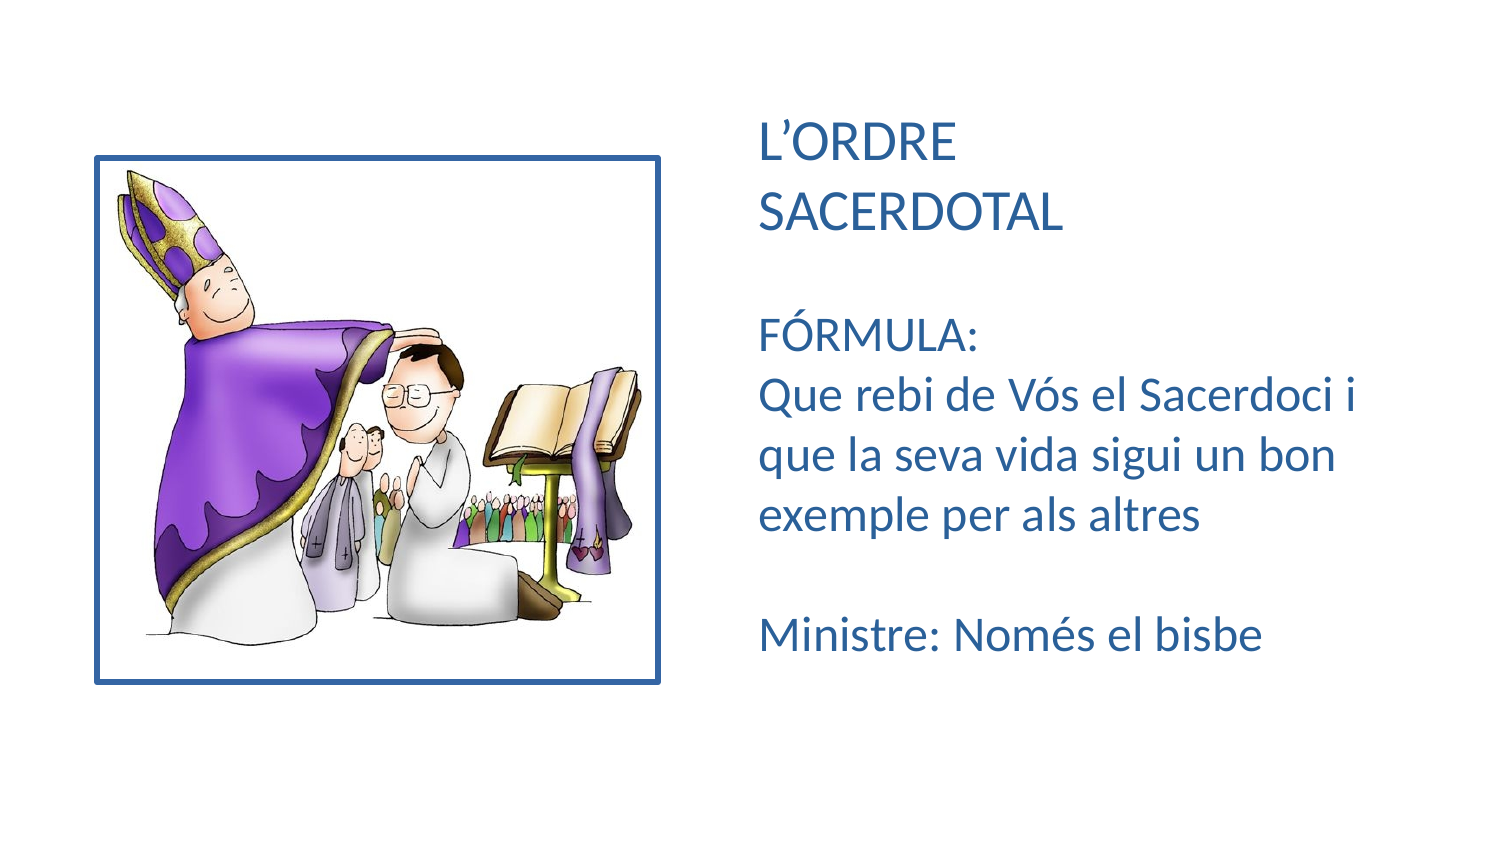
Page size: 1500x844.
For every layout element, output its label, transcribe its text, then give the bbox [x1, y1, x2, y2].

picture [100, 161, 655, 680]
text_box L’ORDRE SACERDOTAL FÓRMULA: Que rebi de Vós el Sacerdoci i que la seva vida sigui un bon exemple per als altres Ministre: Només el bisbe [744, 94, 1431, 670]
